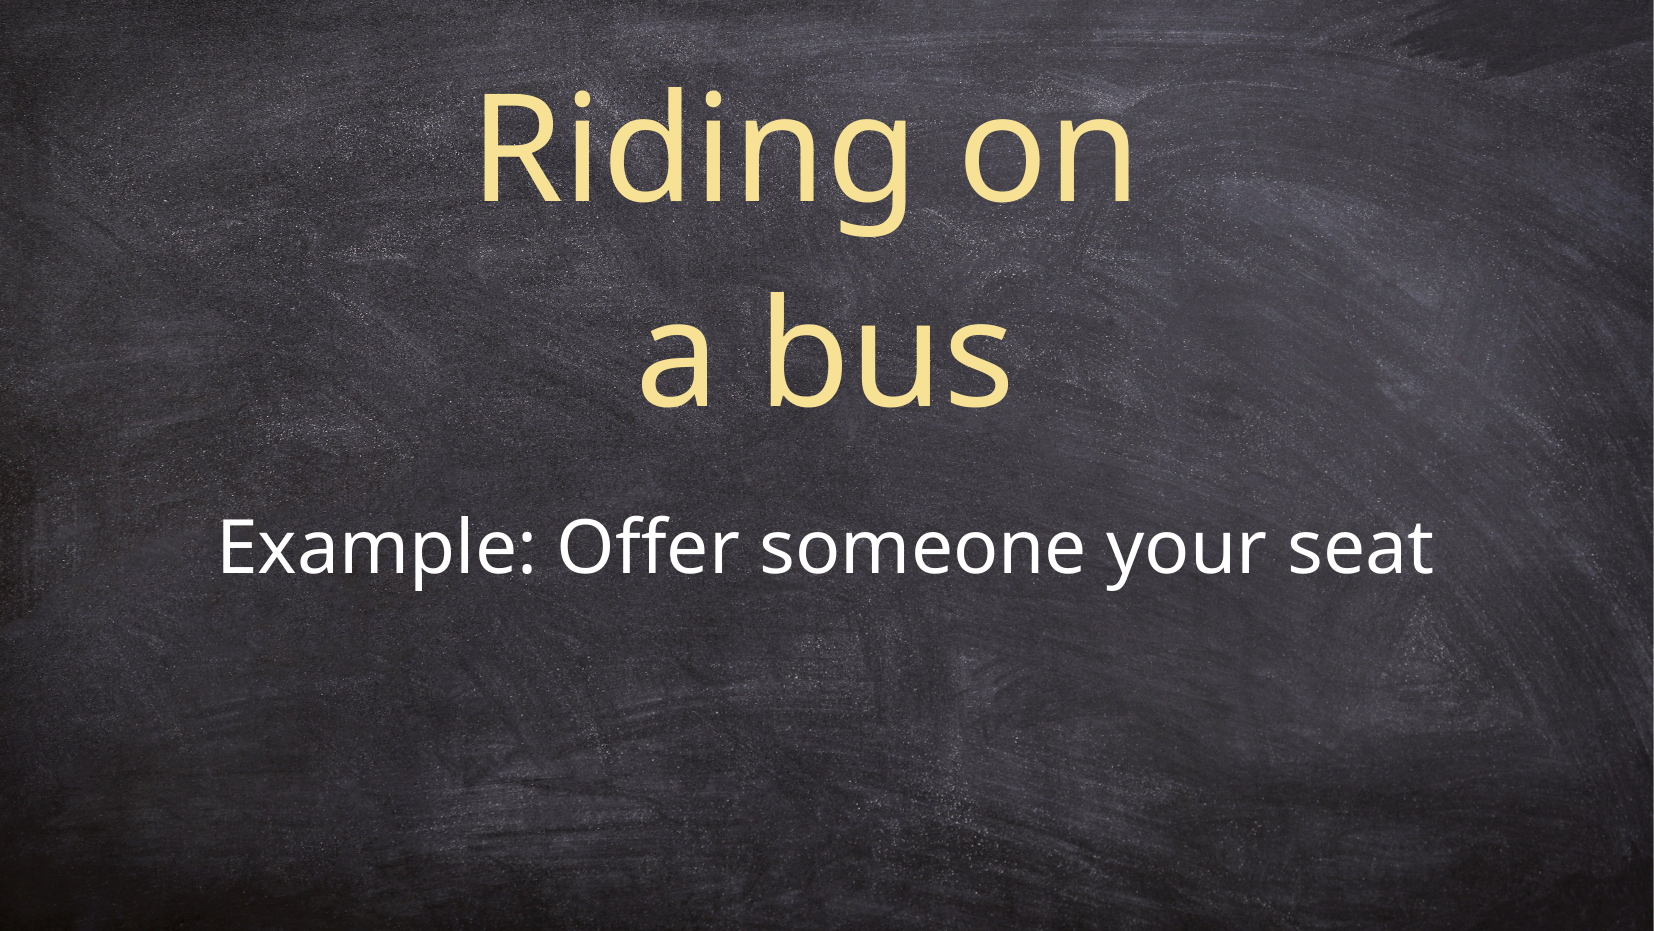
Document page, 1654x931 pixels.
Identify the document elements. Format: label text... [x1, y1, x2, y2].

picture [0, 0, 1654, 931]
subtitle Riding on a bus Example: Offer someone your seat [81, 41, 1570, 875]
